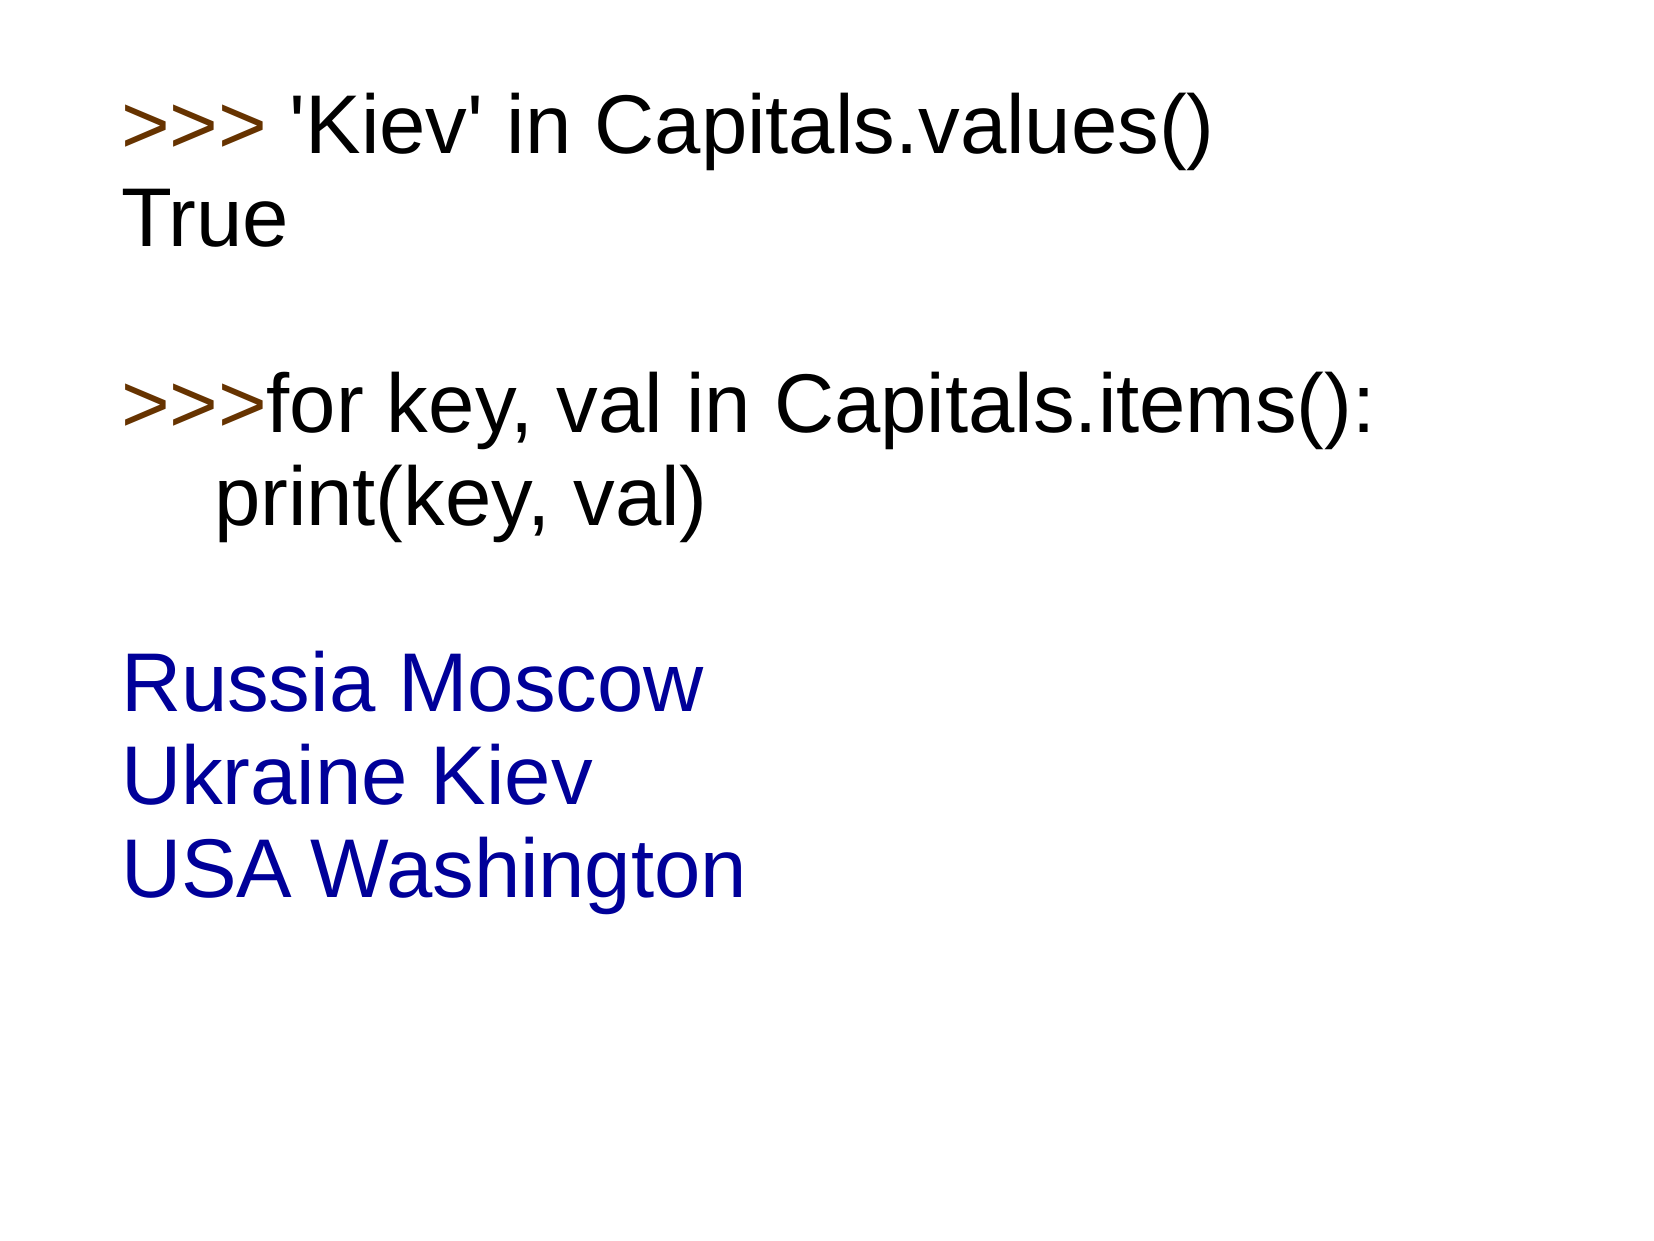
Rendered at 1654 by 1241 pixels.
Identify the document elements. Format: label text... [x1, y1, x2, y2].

text_box >>> 'Kiev' in Capitals.values() True >>>for key, val in Capitals.items(): print(key, val) Russia Moscow Ukraine Kiev USA Washington [106, 70, 1560, 923]
